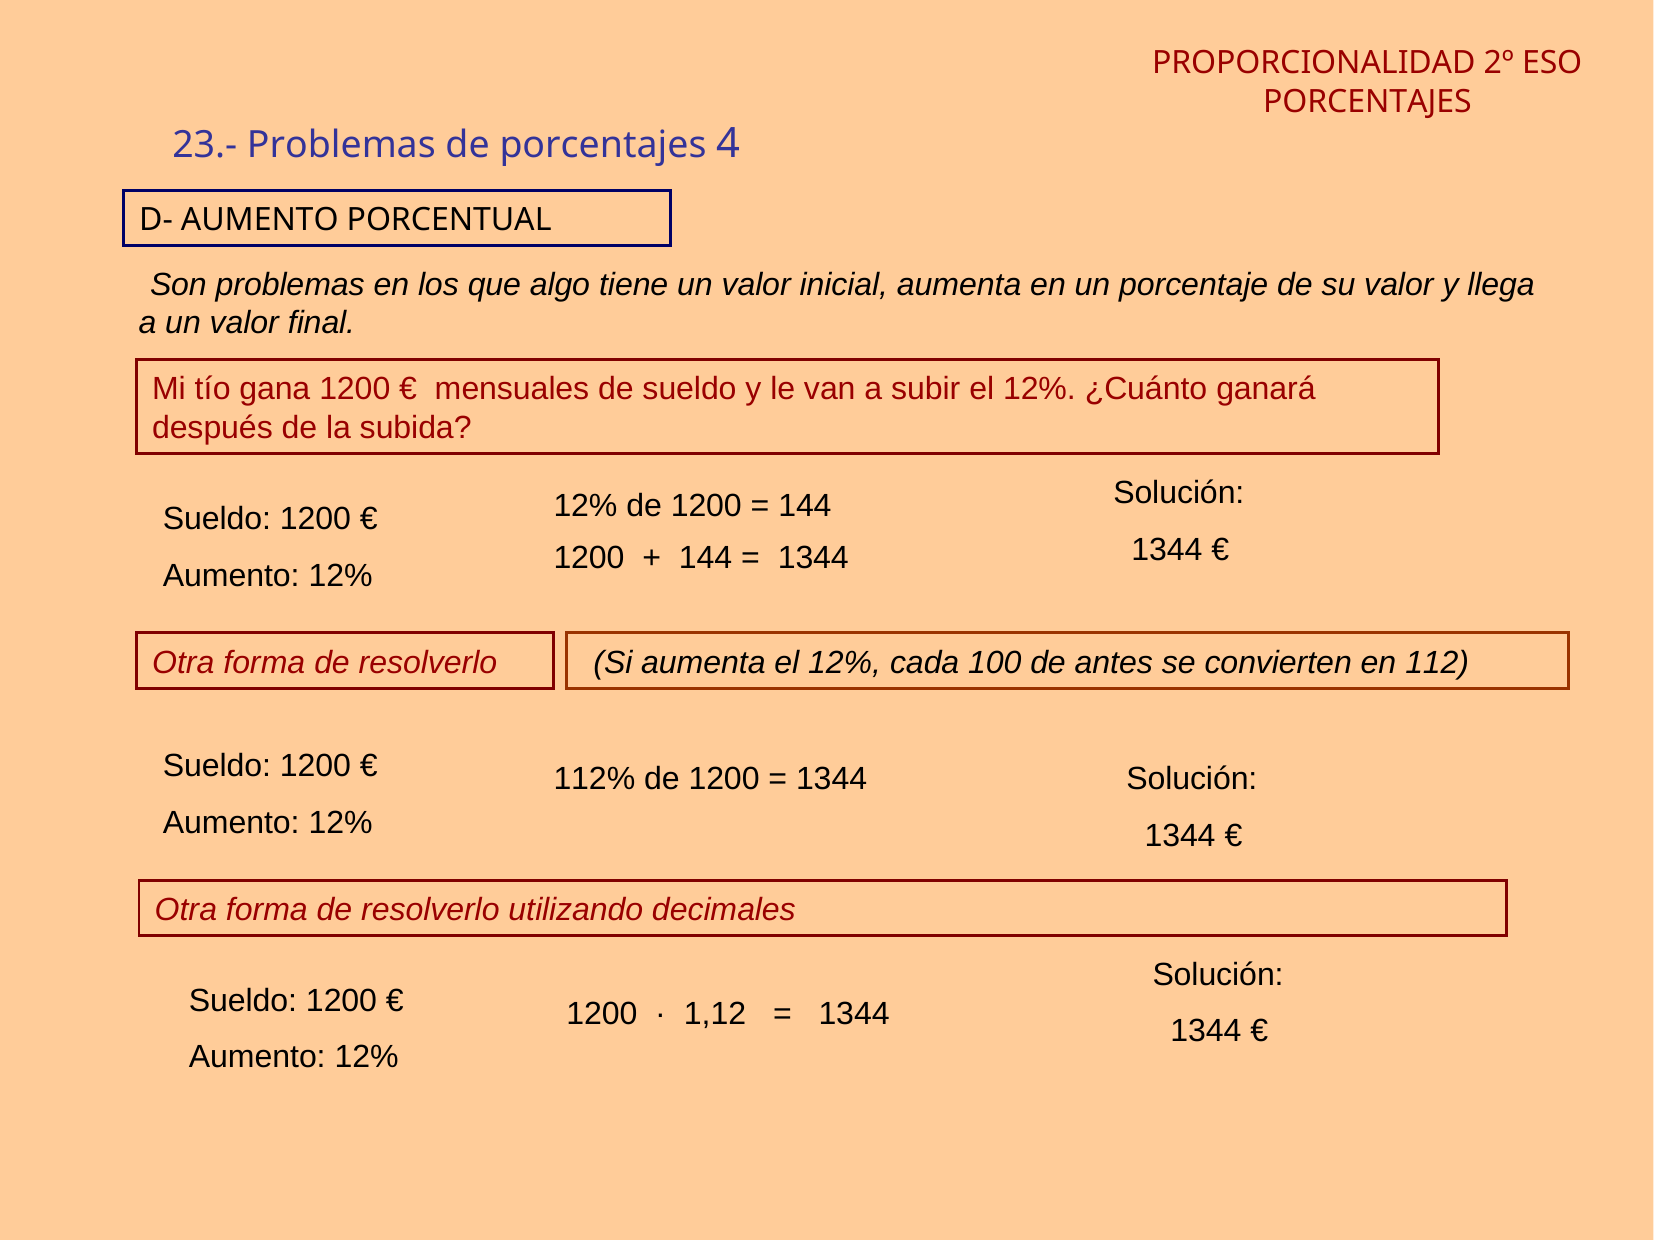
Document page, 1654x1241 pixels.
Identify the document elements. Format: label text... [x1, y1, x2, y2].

text_box Solución: 1344 € [1087, 463, 1413, 575]
text_box 1200 + 144 = 1344 [527, 531, 892, 583]
text_box 112% de 1200 = 1344 [527, 750, 958, 805]
text_box 23.- Problemas de porcentajes 4 [157, 107, 756, 174]
text_box D- AUMENTO PORCENTUAL [123, 190, 671, 246]
text_box Otra forma de resolverlo utilizando decimales [139, 880, 1507, 936]
text_box PROPORCIONALIDAD 2º ESO PORCENTAJES [1137, 34, 1598, 127]
text_box Son problemas en los que algo tiene un valor inicial, aumenta en un porcentaje de su valor y llega a un valor final. [123, 255, 1556, 348]
text_box Solución: 1344 € [1100, 750, 1426, 861]
text_box Sueldo: 1200 € Aumento: 12% [136, 489, 398, 601]
text_box 12% de 1200 = 144 [527, 476, 958, 531]
text_box Mi tío gana 1200 € mensuales de sueldo y le van a subir el 12%. ¿Cuánto ganará después de la subida? [136, 359, 1439, 454]
text_box Sueldo: 1200 € Aumento: 12% [162, 971, 424, 1083]
text_box (Si aumenta el 12%, cada 100 de antes se convierten en 112) [566, 632, 1569, 689]
text_box Solución: 1344 € [1126, 945, 1452, 1057]
text_box Otra forma de resolverlo [136, 632, 554, 689]
text_box Sueldo: 1200 € Aumento: 12% [136, 737, 398, 848]
text_box 1200 · 1,12 = 1344 [540, 984, 970, 1039]
